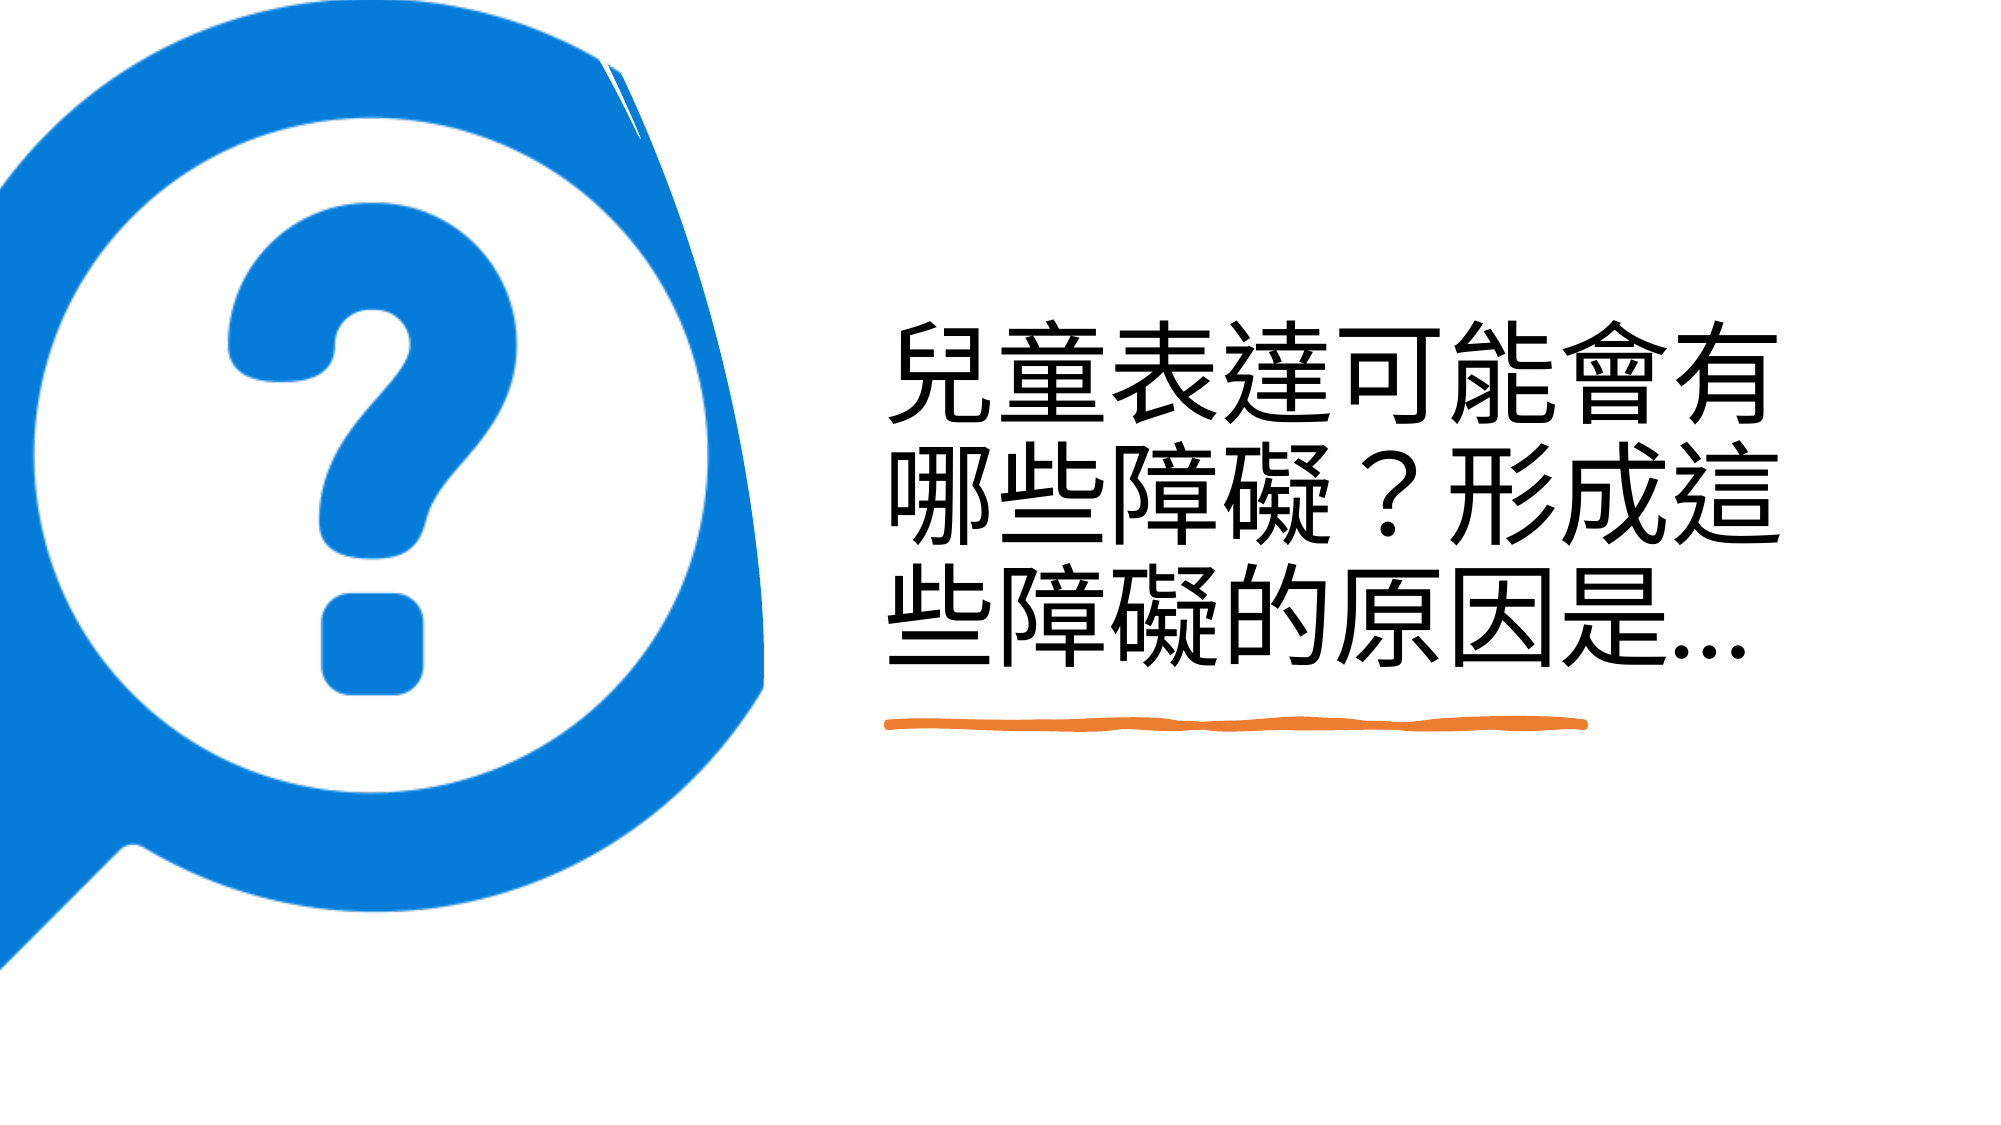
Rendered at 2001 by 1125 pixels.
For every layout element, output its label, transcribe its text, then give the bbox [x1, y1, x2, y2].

text_box 兒童表達可能會有哪些障礙？形成這些障礙的原因是… [868, 104, 1895, 690]
text_box [0, 0, 2000, 1125]
